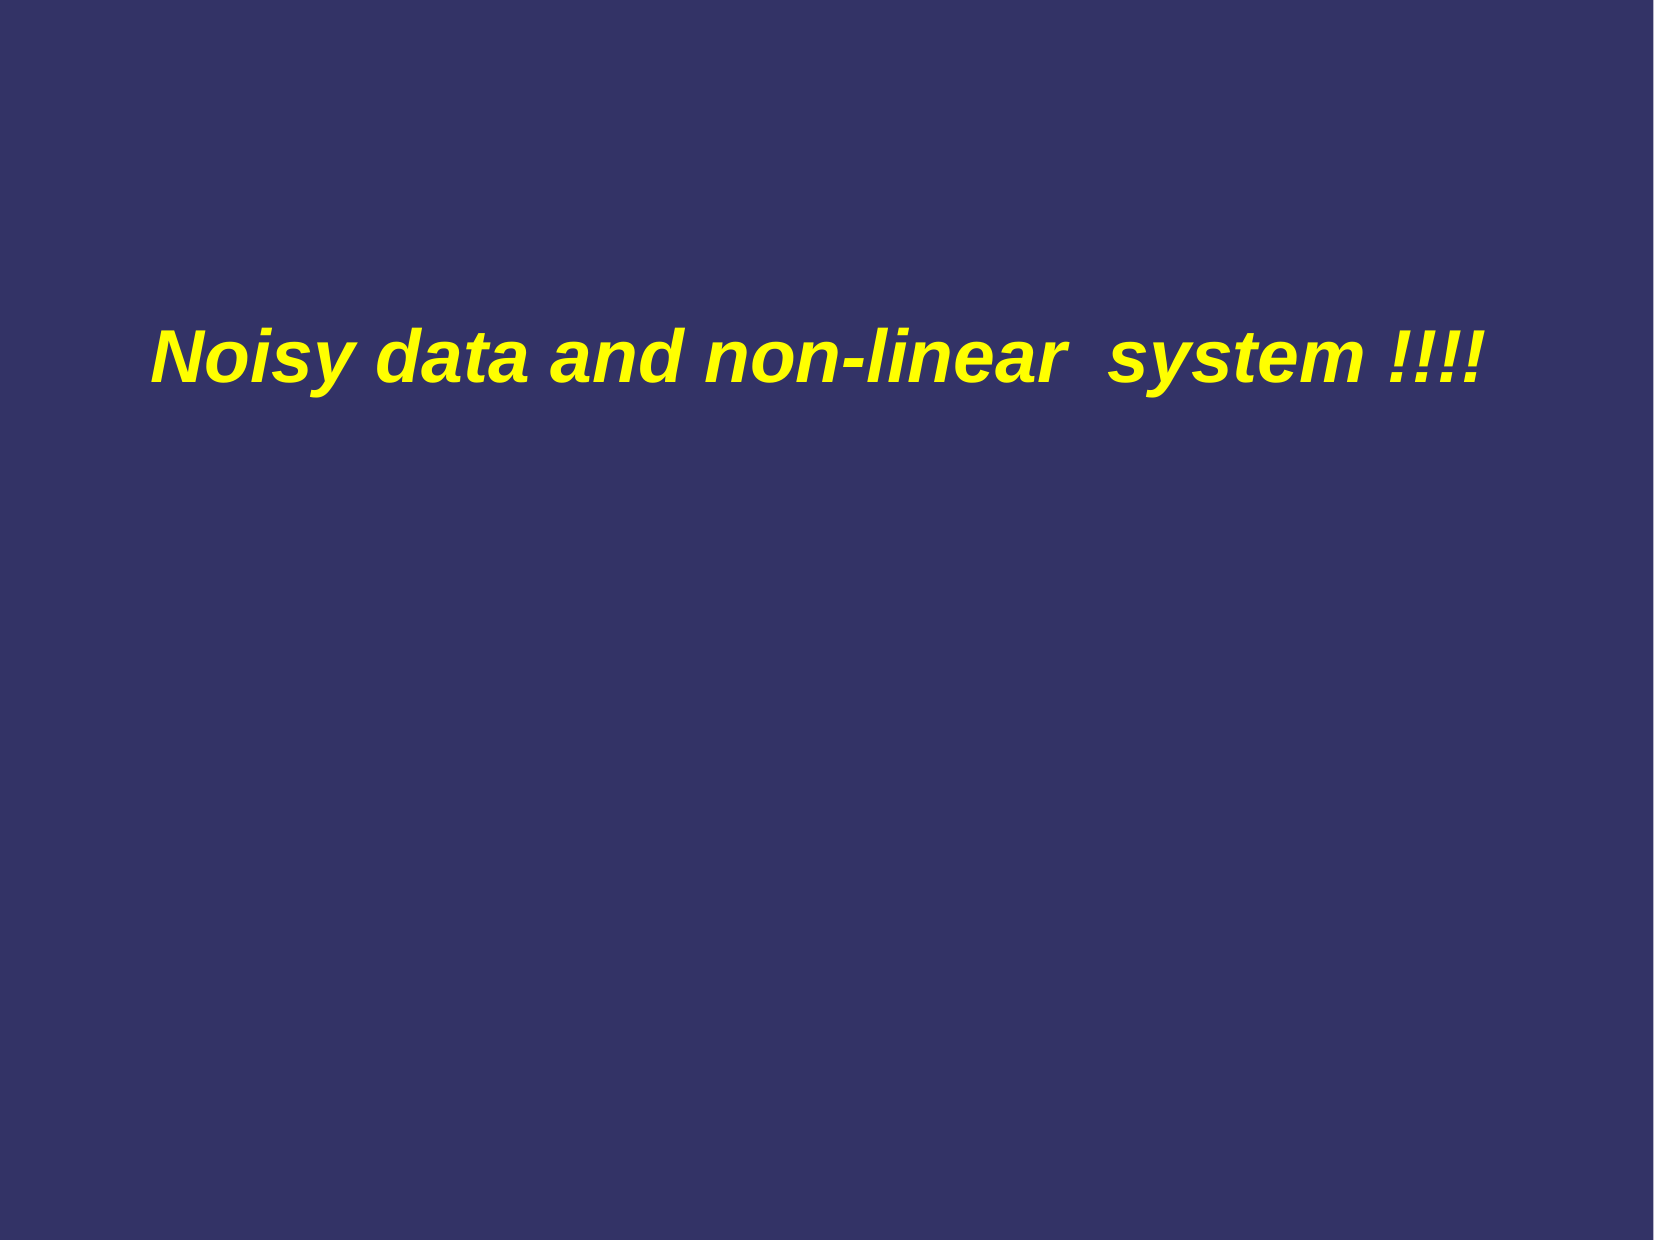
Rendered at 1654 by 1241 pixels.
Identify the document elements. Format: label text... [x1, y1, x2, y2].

title Noisy data and non-linear system !!!! [113, 212, 1526, 504]
